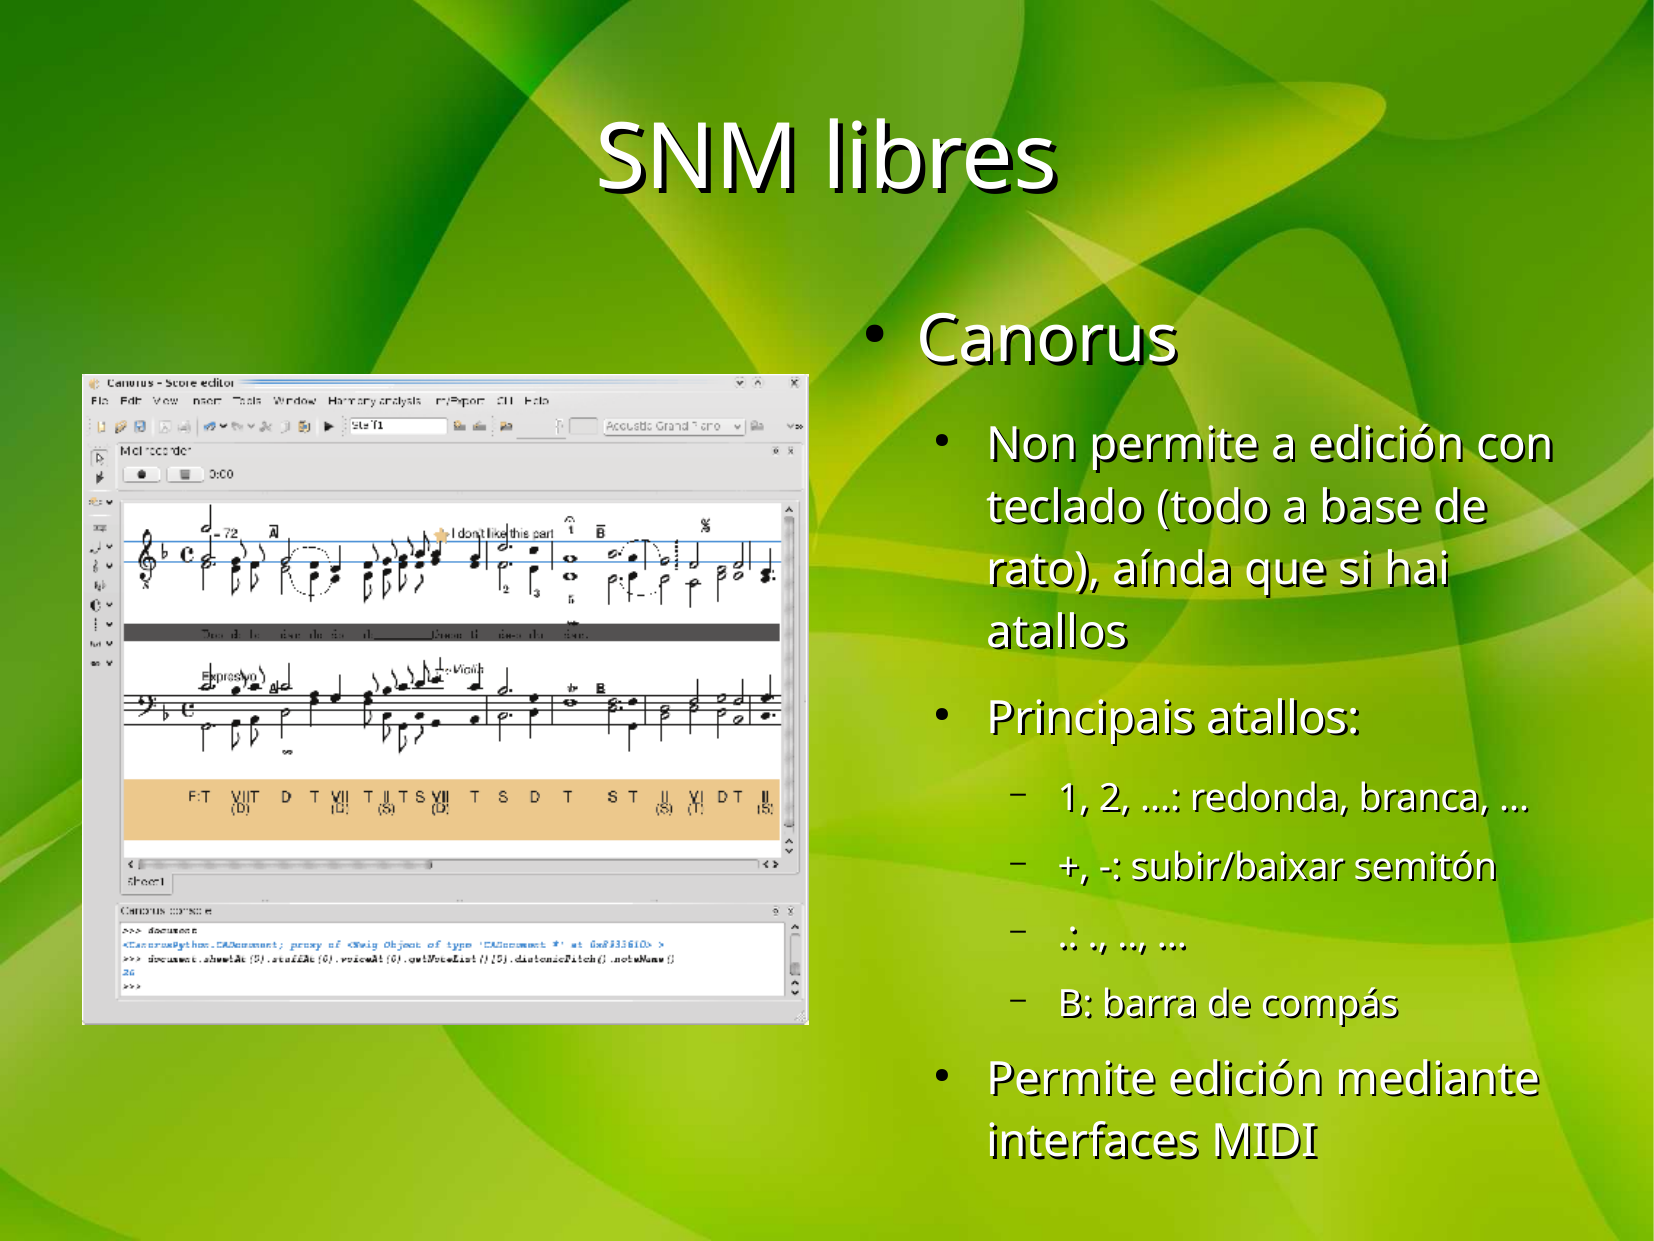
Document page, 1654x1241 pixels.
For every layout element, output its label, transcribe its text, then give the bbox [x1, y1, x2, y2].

list Canorus Non permite a edición con teclado (todo a base de rato), aínda que si hai atallos Principais atallos: 1, 2, ...: redonda, branca, ... +, -: subir/baixar semitón .: ., .., ... B: barra de compás Permite edición mediante interfaces MIDI [845, 290, 1572, 1109]
title SNM libres [82, 49, 1571, 257]
picture [0, 0, 1654, 1241]
